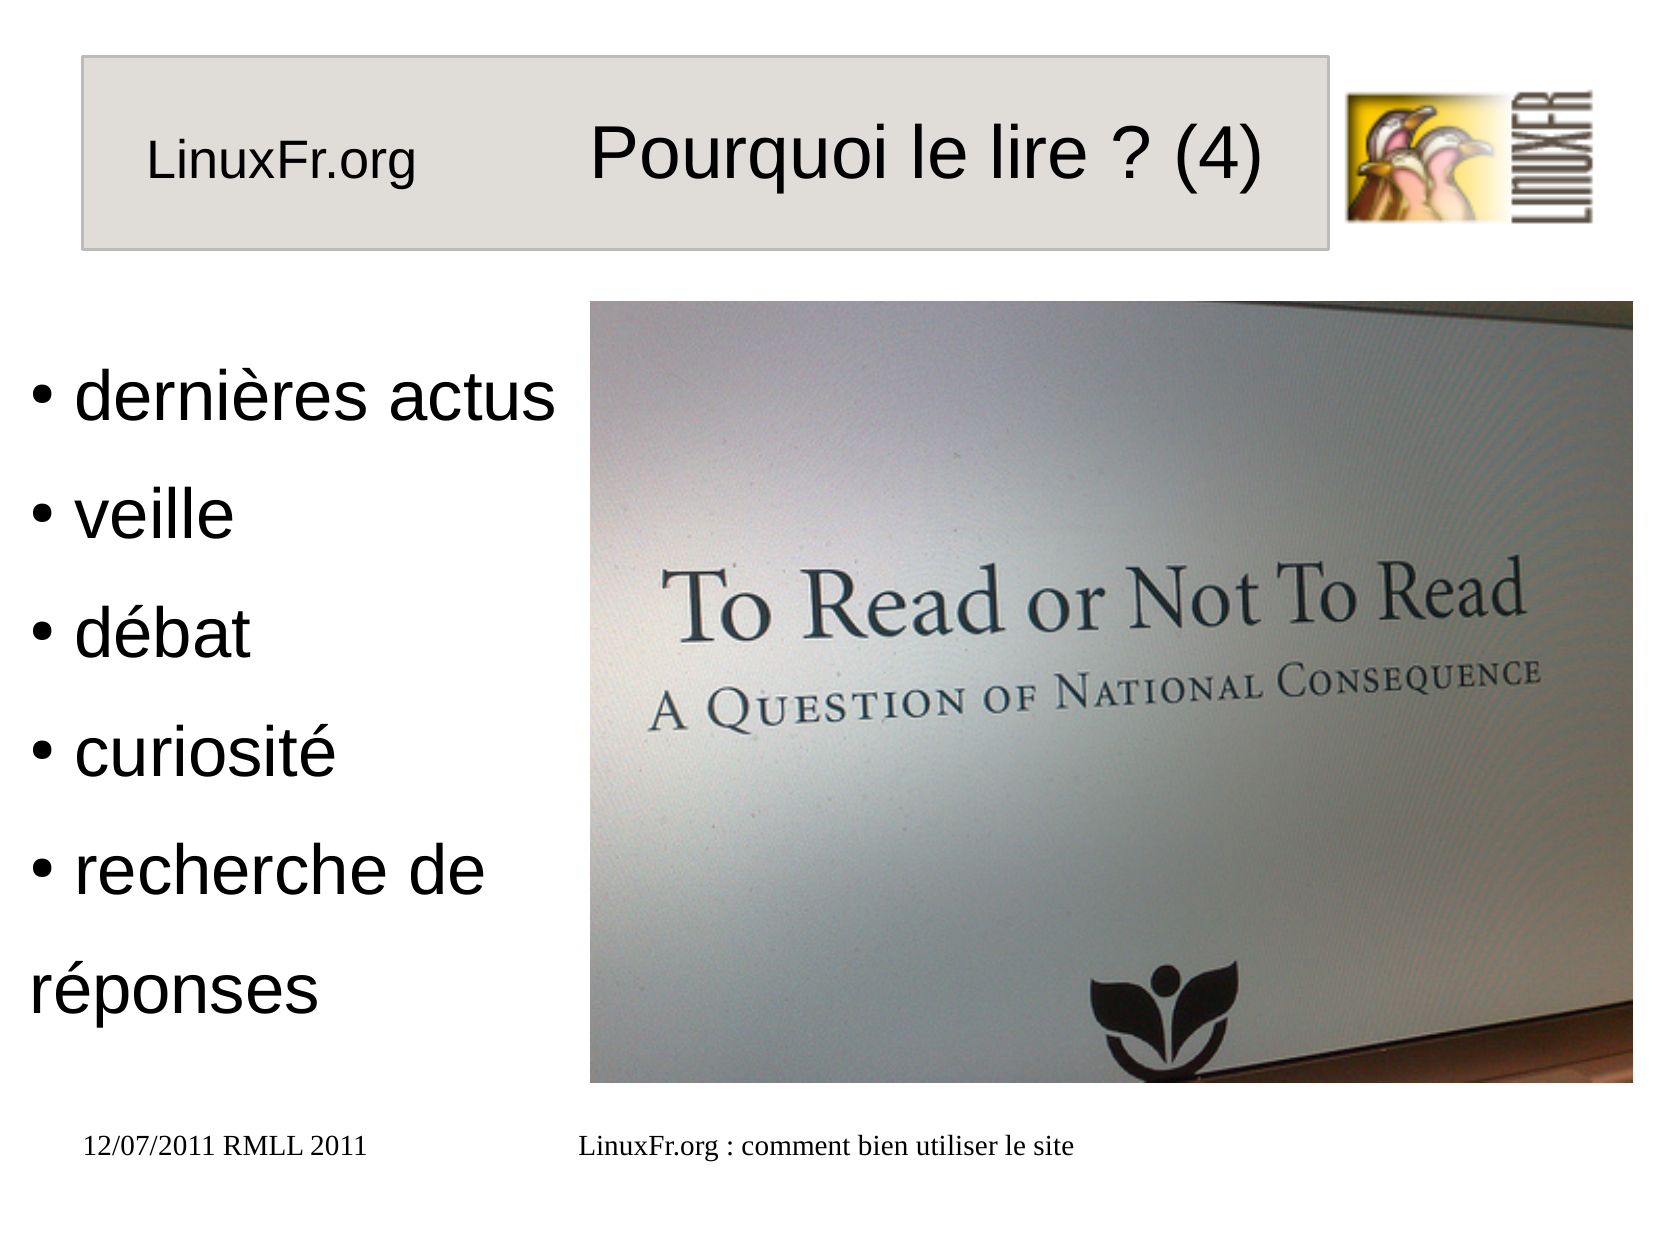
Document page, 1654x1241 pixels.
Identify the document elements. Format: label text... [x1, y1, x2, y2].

picture [590, 301, 1633, 1083]
title LinuxFr.org Pourquoi le lire ? (4) [82, 56, 1329, 250]
text_box dernières actus veille débat curiosité recherche de réponses [29, 317, 621, 1063]
picture [1341, 88, 1601, 229]
